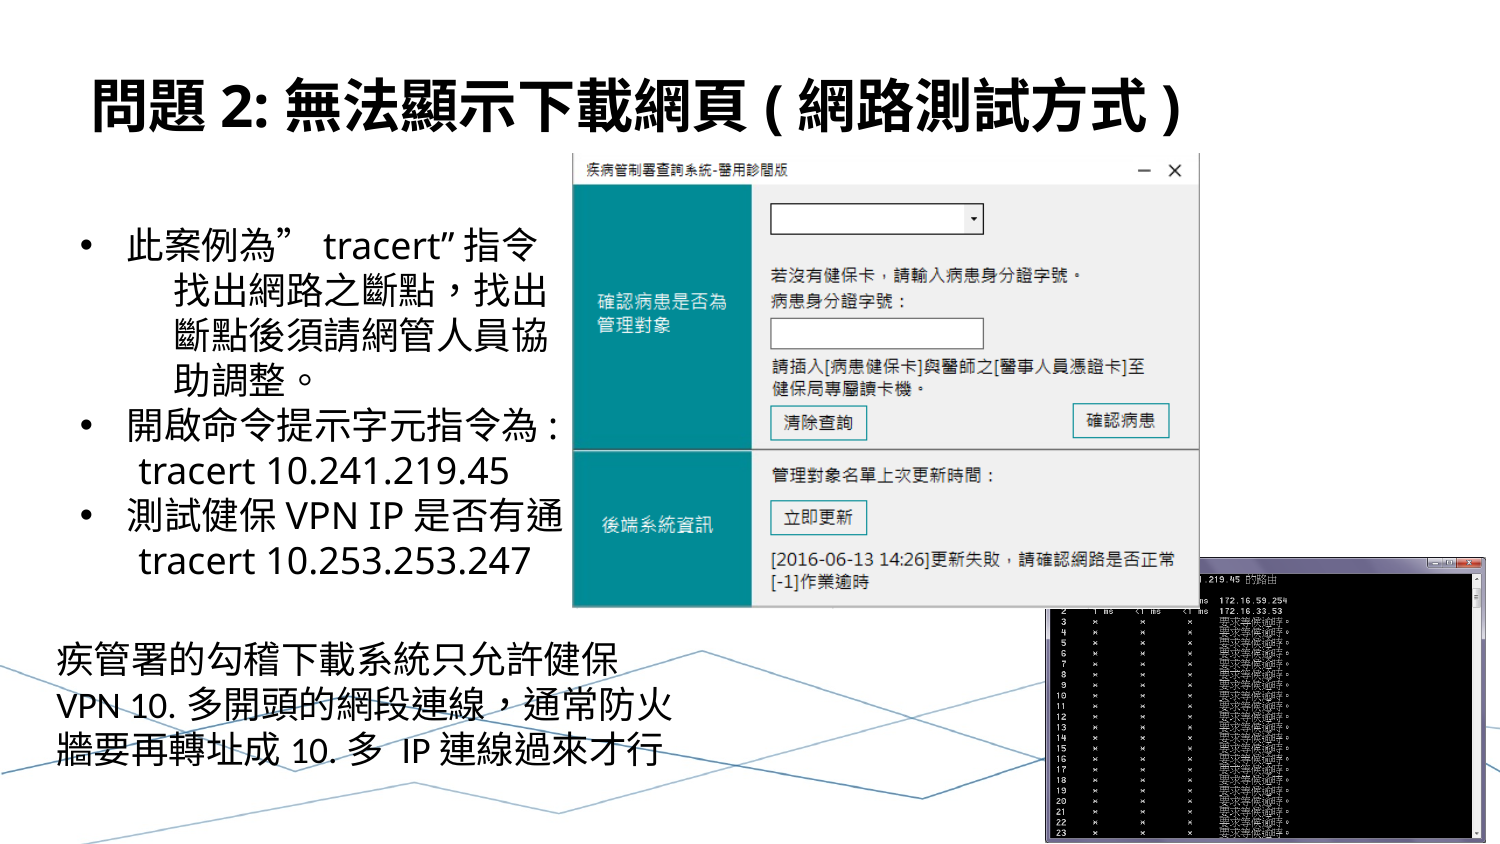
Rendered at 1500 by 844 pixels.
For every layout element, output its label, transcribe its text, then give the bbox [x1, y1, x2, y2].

text_box 此案例為”tracert”指令找出網路之斷點，找出斷點後須請網管人員協助調整。 開啟命令提示字元指令為: tracert 10.241.219.45 測試健保VPN IP是否有通: tracert 10.253.253.247 [65, 215, 585, 628]
text_box 疾管署的勾稽下載系統只允許健保VPN 10.多開頭的網段連線，通常防火牆要再轉址成10.多 IP連線過來才行 [41, 628, 691, 781]
title 問題2:無法顯示下載網頁(網路測試方式) [75, 33, 1426, 175]
picture [0, 0, 1500, 844]
